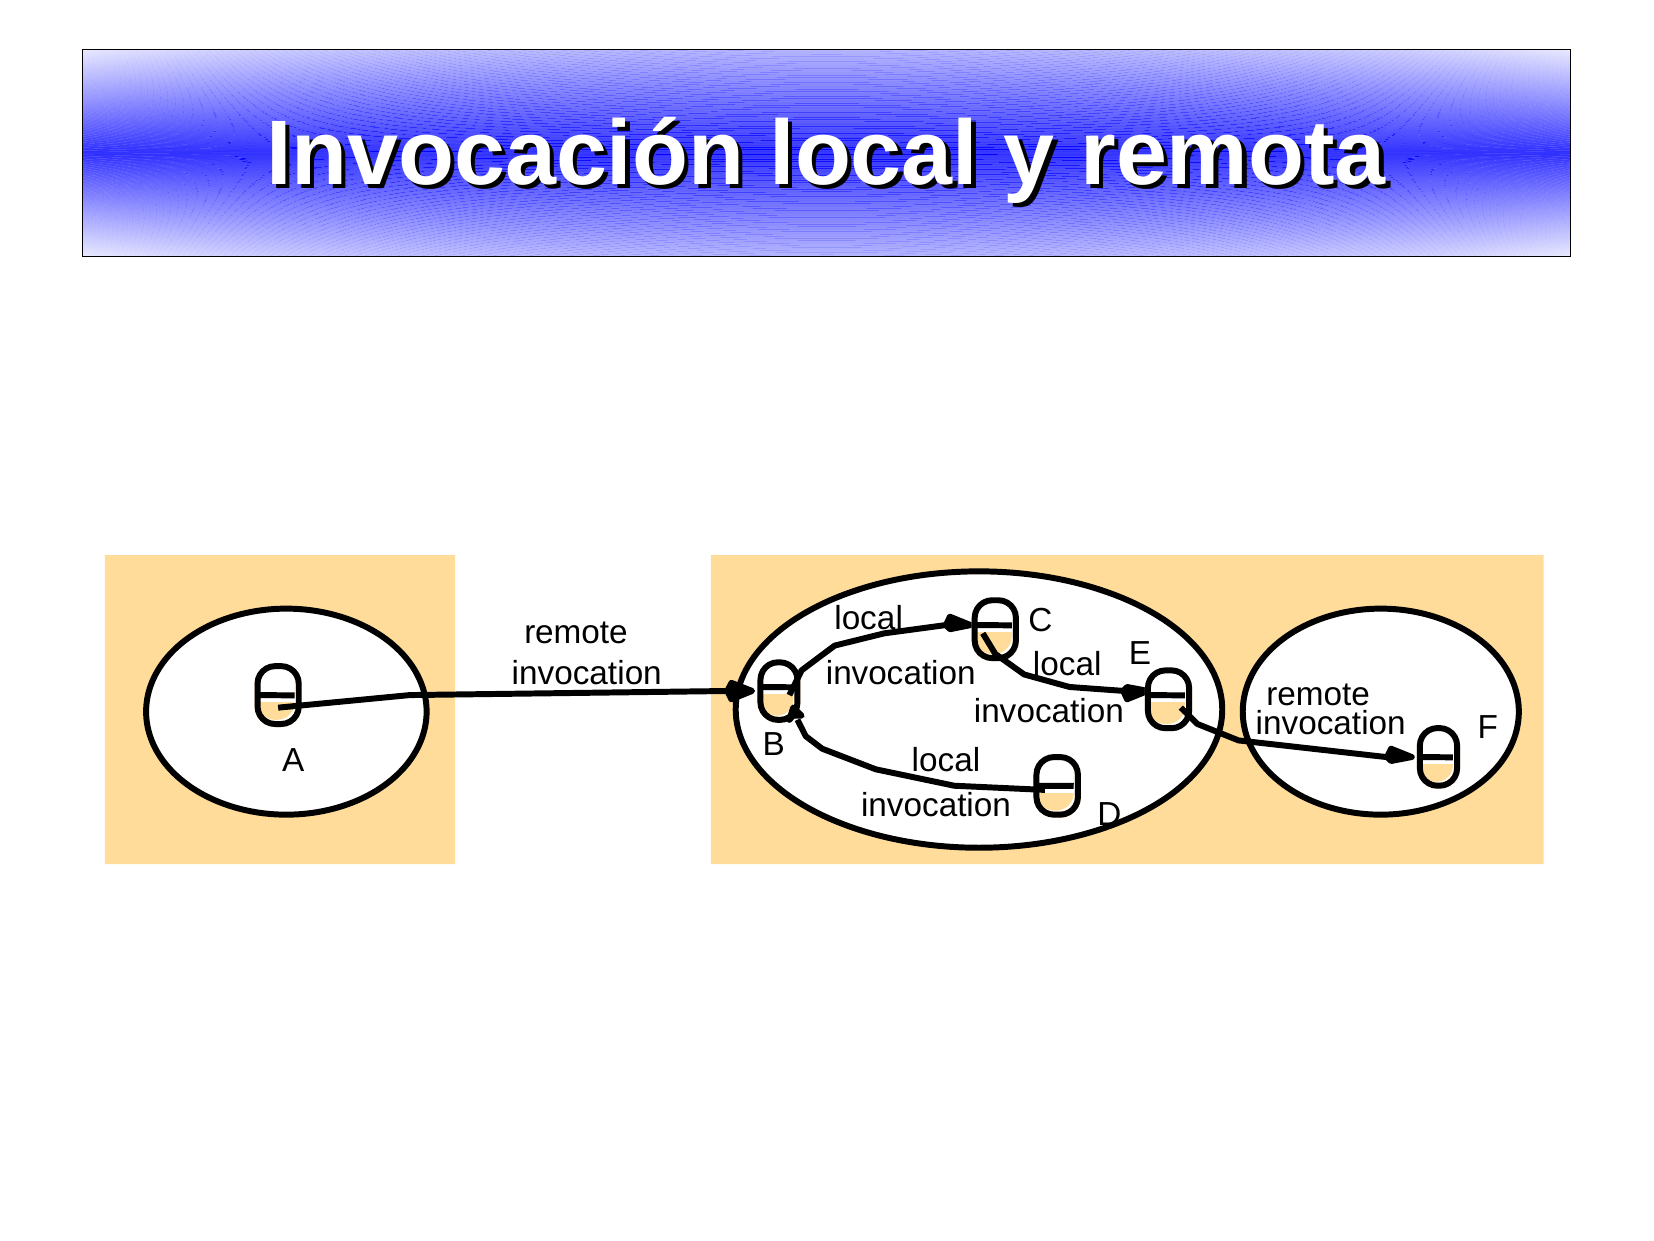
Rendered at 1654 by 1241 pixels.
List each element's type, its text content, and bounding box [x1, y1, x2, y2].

text_box C [1028, 597, 1053, 638]
text_box F [1477, 705, 1499, 746]
text_box [104, 555, 456, 865]
text_box [261, 702, 295, 721]
text_box remote [1266, 672, 1371, 713]
text_box A [282, 738, 305, 779]
text_box [710, 555, 1544, 865]
text_box local [834, 596, 904, 637]
text_box local [1032, 641, 1102, 682]
text_box E [1129, 631, 1152, 671]
text_box B [762, 721, 785, 762]
title Invocación local y remota [82, 49, 1571, 257]
text_box remote [524, 610, 629, 651]
text_box invocation [511, 651, 662, 690]
text_box invocation [1255, 701, 1406, 742]
text_box invocation [861, 783, 1012, 824]
text_box invocation [974, 688, 1125, 729]
text_box A [289, 752, 297, 762]
text_box D [1097, 791, 1122, 832]
text_box invocation [825, 651, 977, 692]
text_box [261, 670, 295, 692]
text_box local [911, 738, 981, 778]
